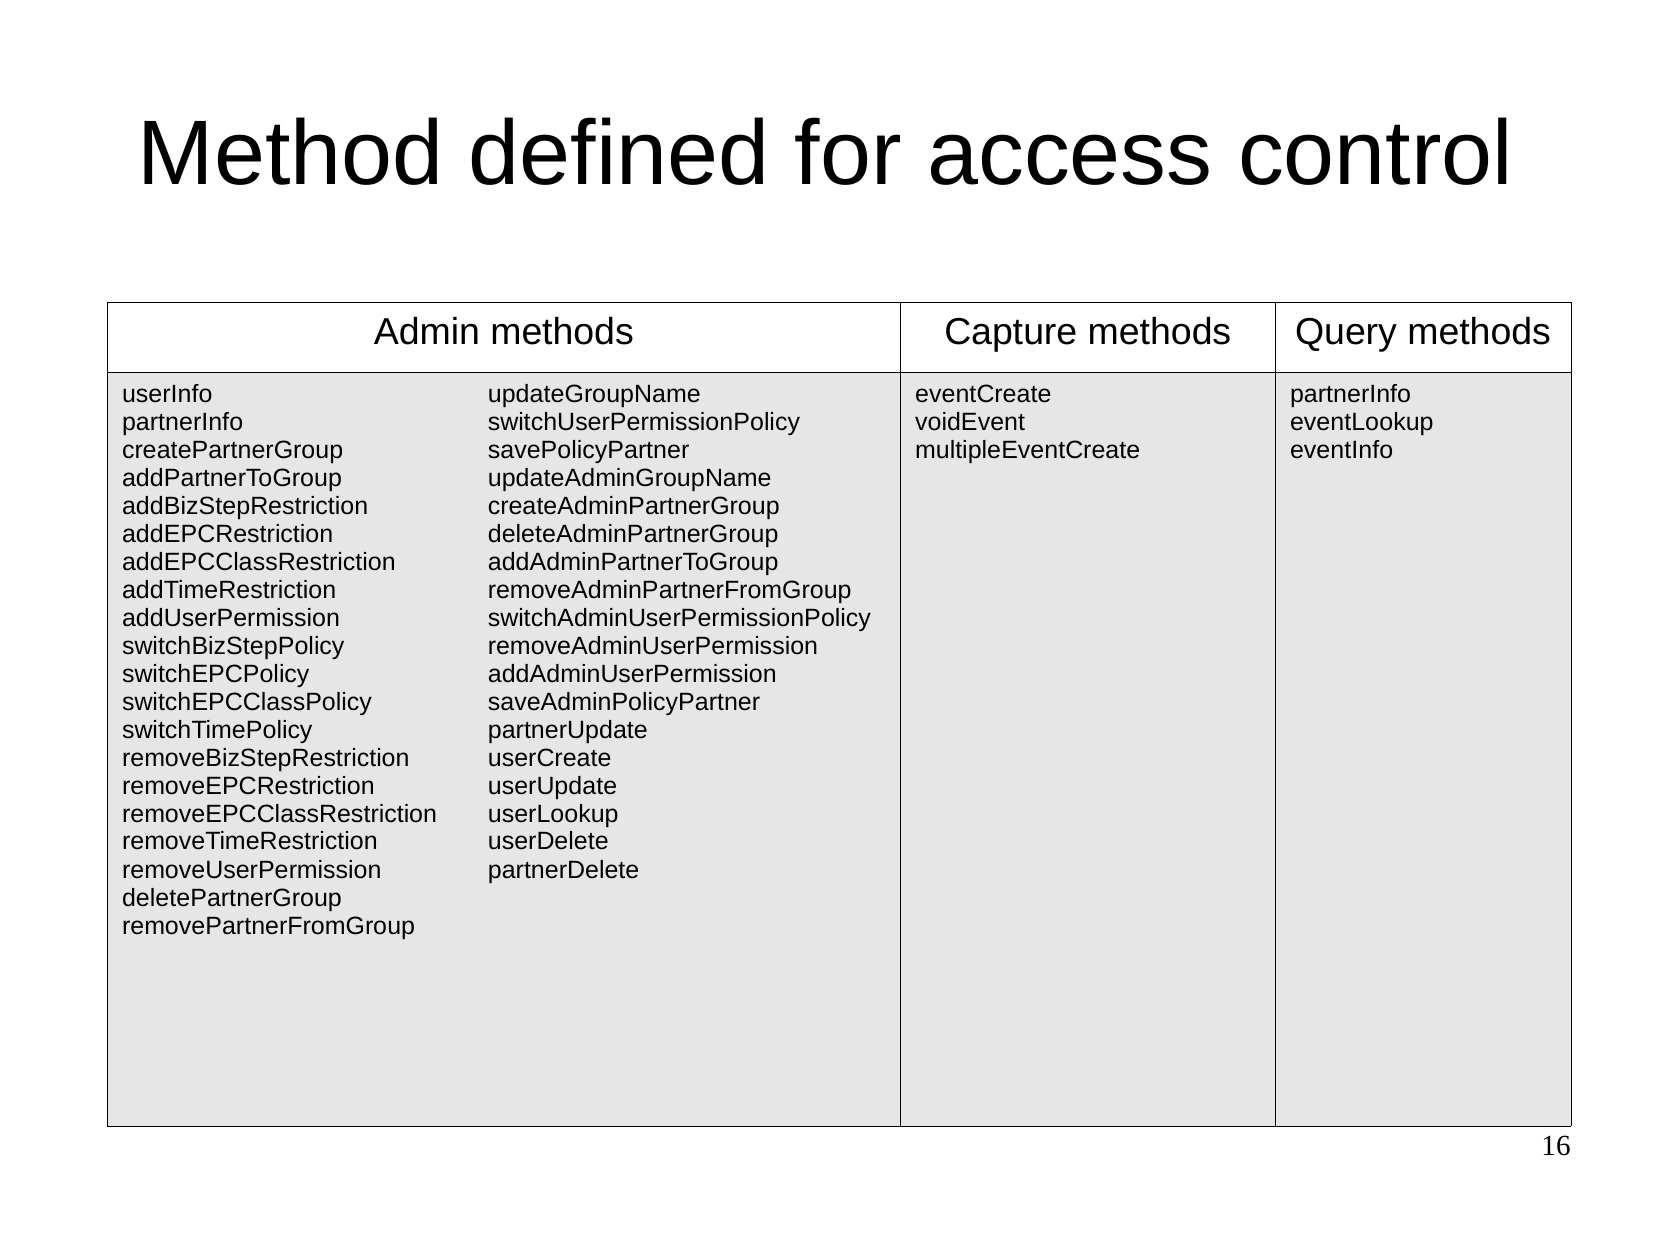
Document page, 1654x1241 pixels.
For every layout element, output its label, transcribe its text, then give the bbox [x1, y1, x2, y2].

table_cell userInfo partnerInfo createPartnerGroup addPartnerToGroup addBizStepRestriction addEPCRestriction addEPCClassRestriction addTimeRestriction addUserPermission switchBizStepPolicy switchEPCPolicy switchEPCClassPolicy switchTimePolicy removeBizStepRestriction removeEPCRestriction removeEPCClassRestriction removeTimeRestriction removeUserPermission deletePartnerGroup removePartnerFromGroup [108, 373, 473, 1126]
table_cell updateGroupName switchUserPermissionPolicy savePolicyPartner updateAdminGroupName createAdminPartnerGroup deleteAdminPartnerGroup addAdminPartnerToGroup removeAdminPartnerFromGroup switchAdminUserPermissionPolicy removeAdminUserPermission addAdminUserPermission saveAdminPolicyPartner partnerUpdate userCreate userUpdate userLookup userDelete partnerDelete [473, 373, 900, 1126]
title Method defined for access control [82, 49, 1571, 257]
table_cell partnerInfo eventLookup eventInfo [1276, 373, 1571, 1126]
table_header Admin methods [108, 303, 900, 372]
table_header Query methods [1276, 303, 1571, 372]
table_cell eventCreate voidEvent multipleEventCreate [901, 373, 1275, 1126]
table_header Capture methods [901, 303, 1275, 372]
